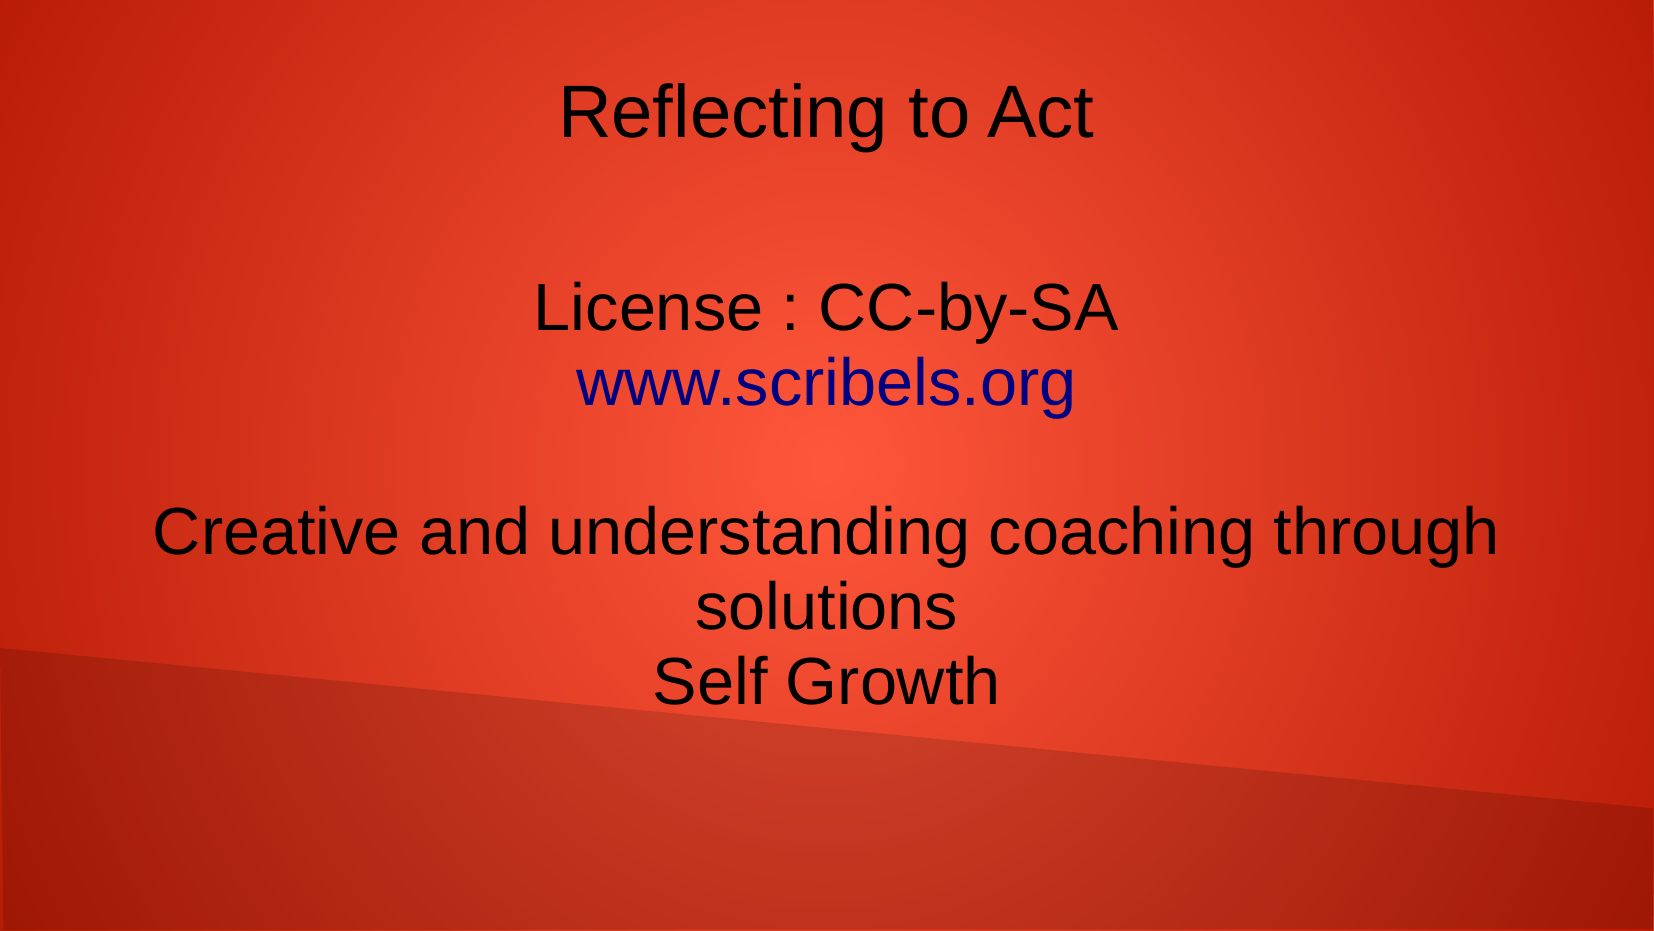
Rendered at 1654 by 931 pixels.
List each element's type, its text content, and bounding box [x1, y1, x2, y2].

subtitle License : CC-by-SA www.scribels.org Creative and understanding coaching through solutions Self Growth [82, 224, 1571, 764]
title Reflecting to Act [82, 35, 1571, 189]
